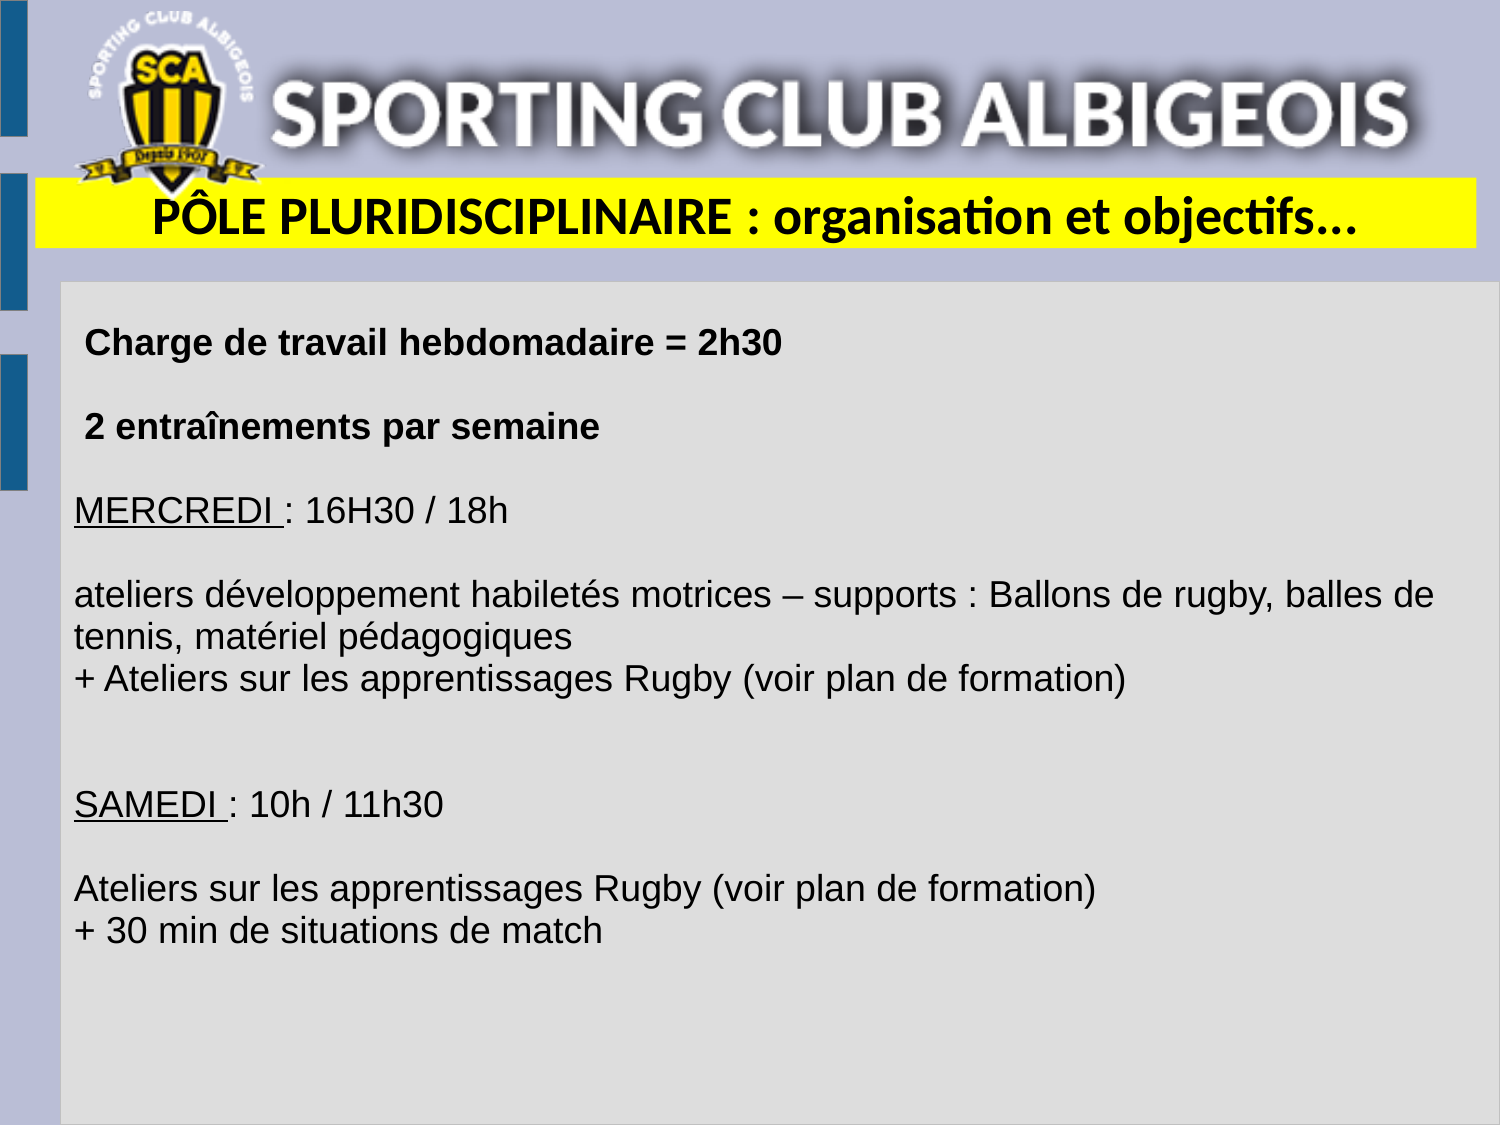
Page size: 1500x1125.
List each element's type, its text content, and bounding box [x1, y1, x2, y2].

picture [73, 11, 1441, 201]
text_box PÔLE PLURIDISCIPLINAIRE : organisation et objectifs... [35, 177, 1477, 249]
text_box Charge de travail hebdomadaire = 2h30 2 entraînements par semaine MERCREDI : 16H30 / 18h ateliers développement habiletés motrices – supports : Ballons de rugby, balles de tennis, matériel pédagogiques + Ateliers sur les apprentissages Rugby (voir plan de formation) SAMEDI : 10h / 11h30 Ateliers sur les apprentissages Rugby (voir plan de formation) + 30 min de situations de match [59, 314, 1453, 1093]
